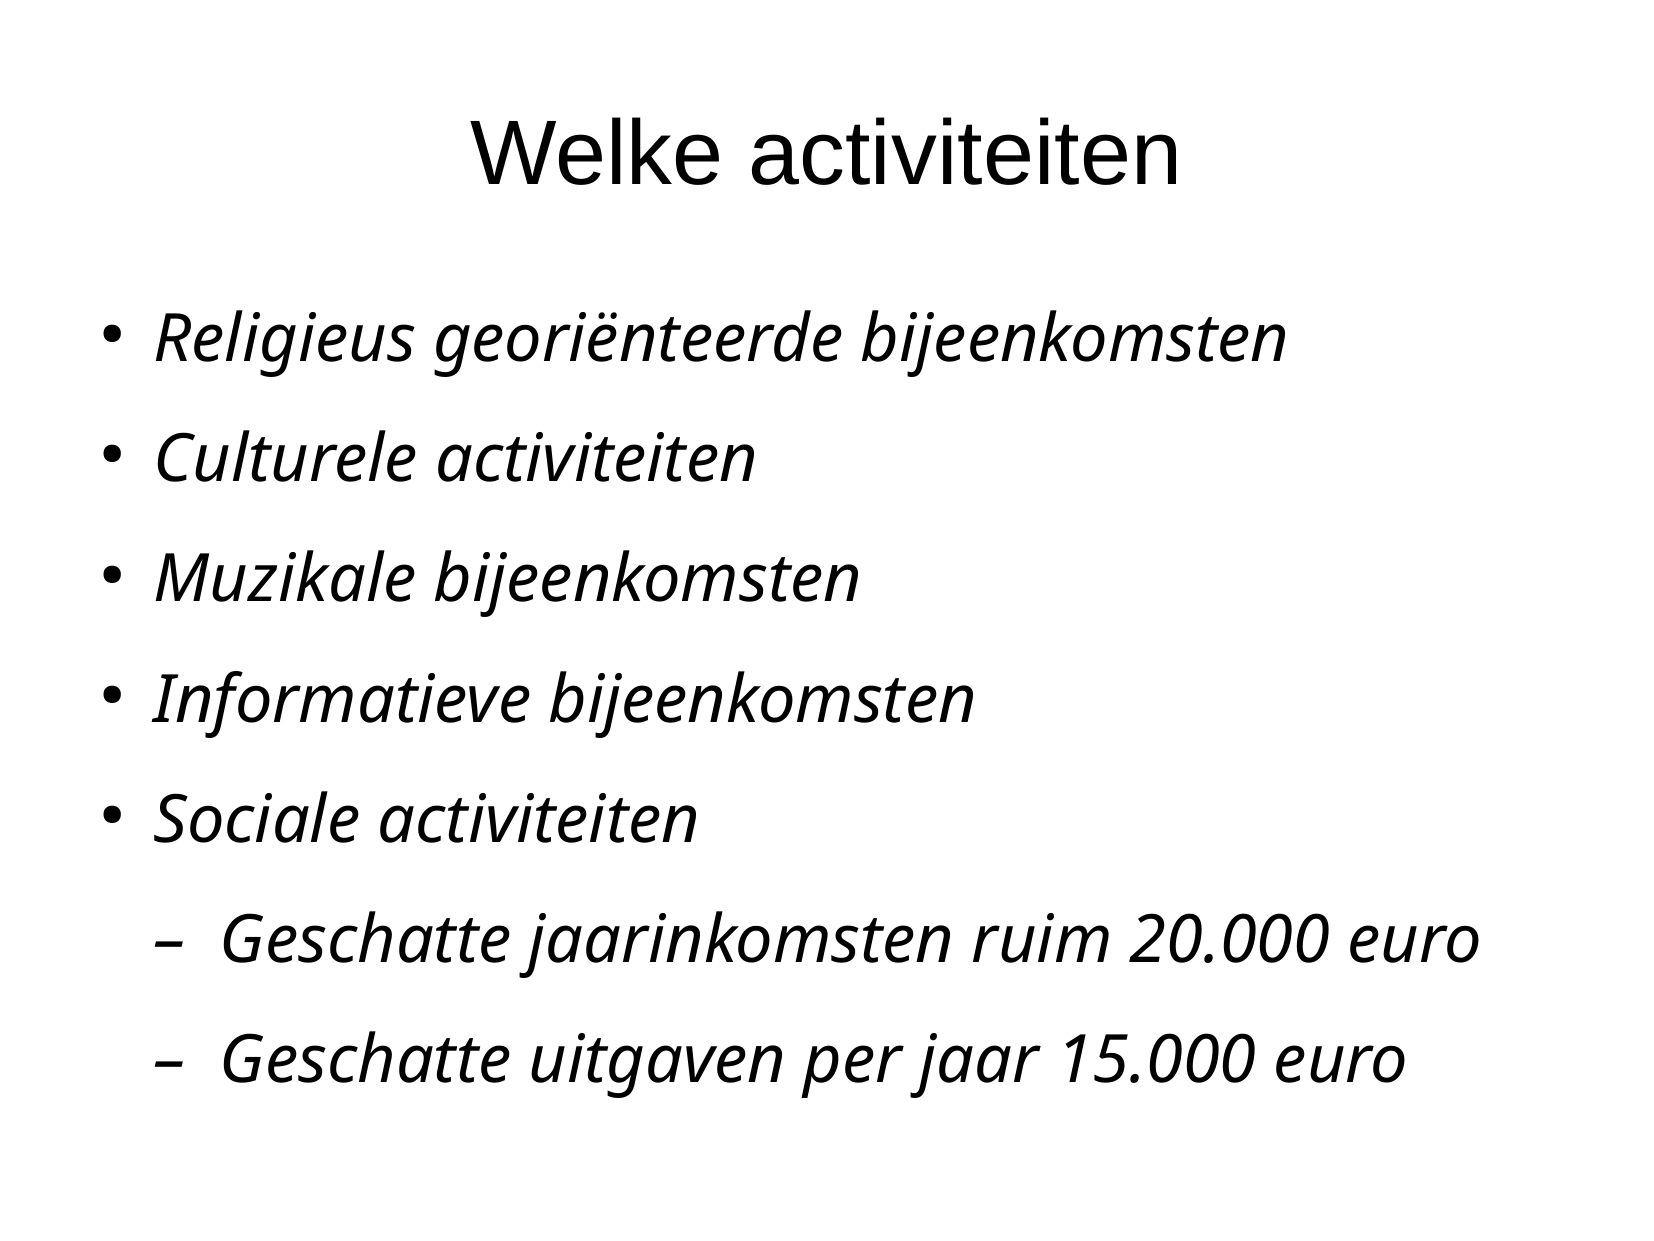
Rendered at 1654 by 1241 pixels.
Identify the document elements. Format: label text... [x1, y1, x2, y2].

title Welke activiteiten [82, 49, 1571, 257]
list Religieus georiënteerde bijeenkomsten Culturele activiteiten Muzikale bijeenkomsten Informatieve bijeenkomsten Sociale activiteiten – Geschatte jaarinkomsten ruim 20.000 euro – Geschatte uitgaven per jaar 15.000 euro [82, 290, 1571, 1149]
